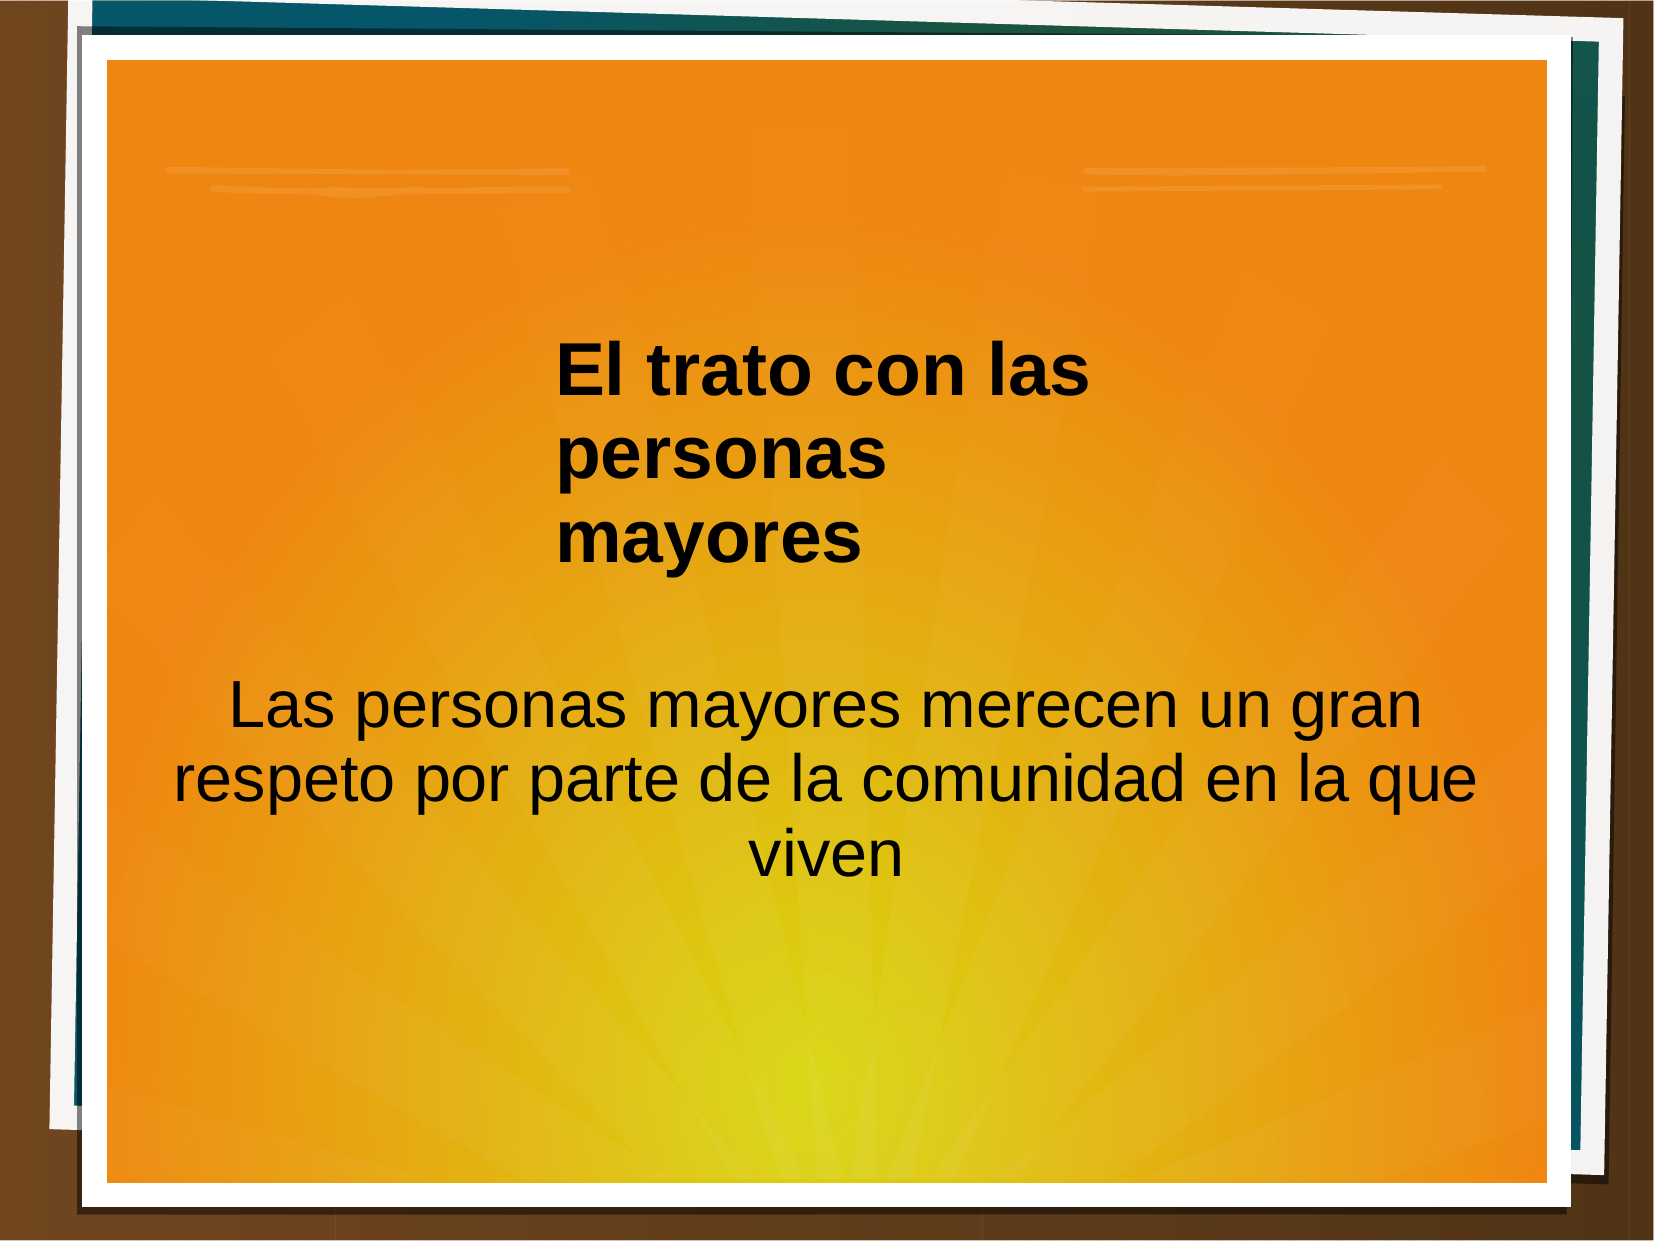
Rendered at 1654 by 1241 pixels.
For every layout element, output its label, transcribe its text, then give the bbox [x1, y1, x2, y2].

subtitle Las personas mayores merecen un gran respeto por parte de la comunidad en la que viven [162, 299, 1492, 1241]
text_box El trato con las personas mayores [540, 319, 1136, 587]
